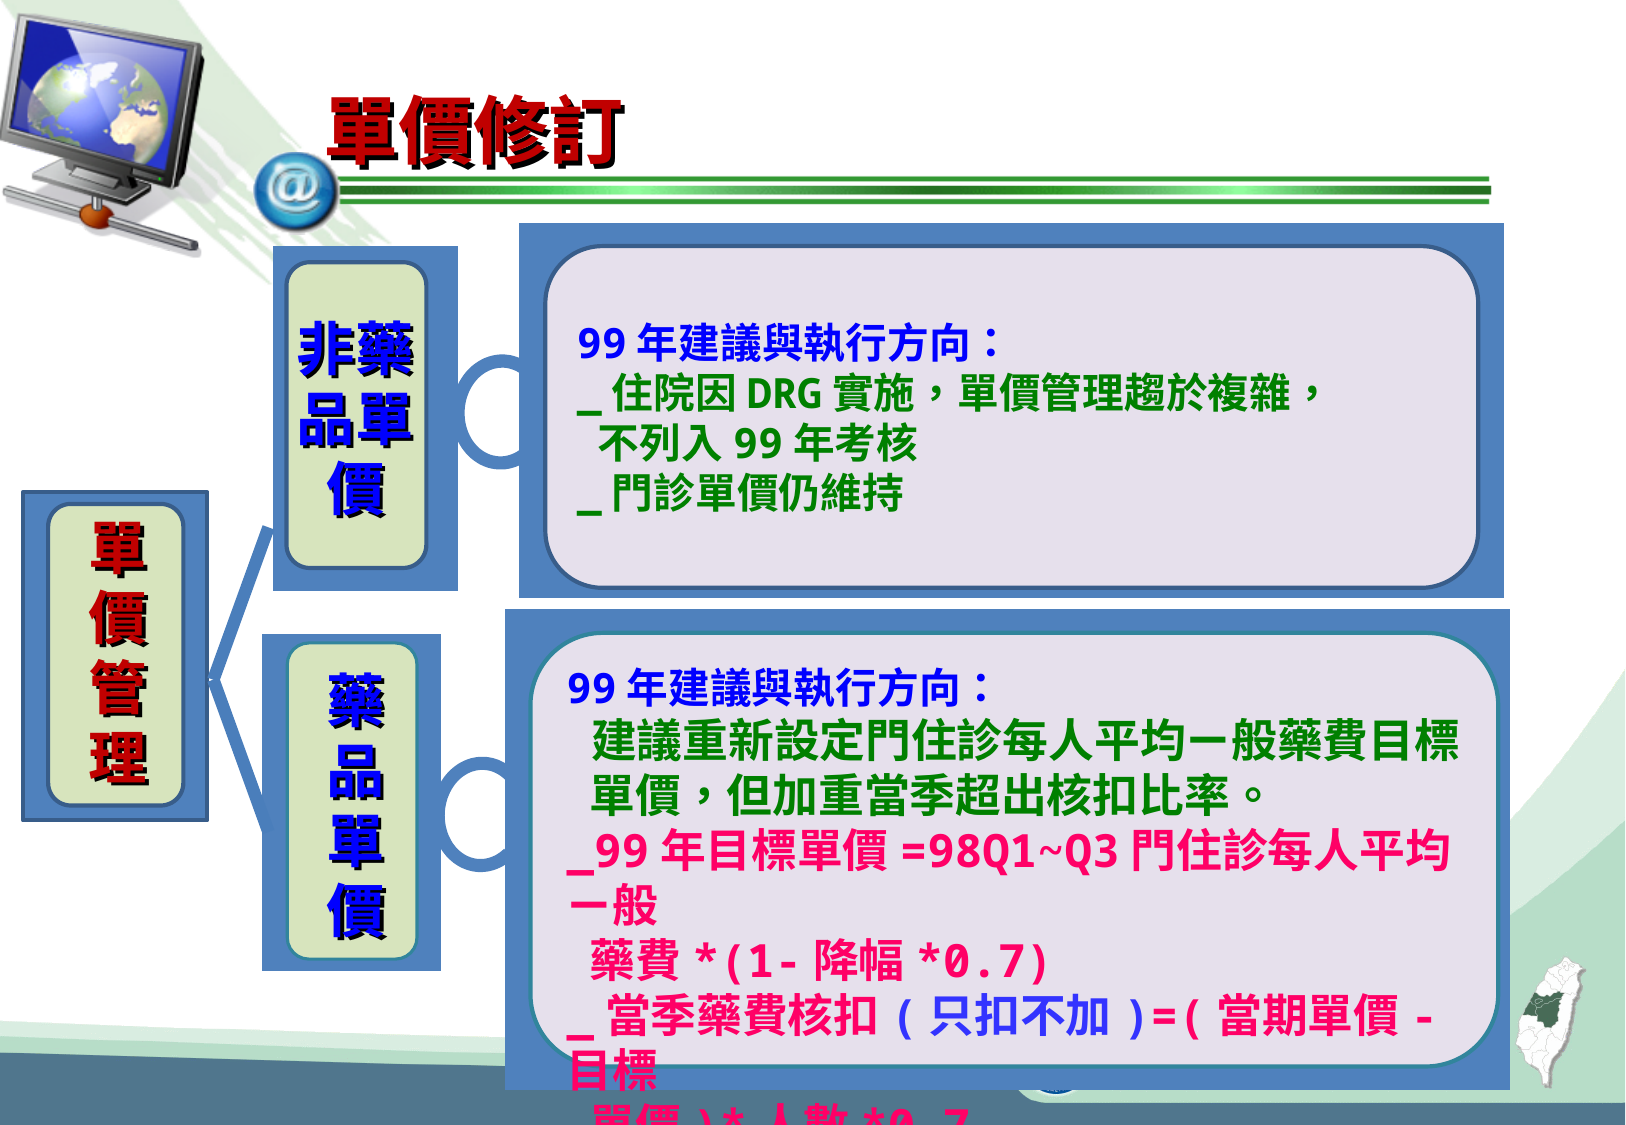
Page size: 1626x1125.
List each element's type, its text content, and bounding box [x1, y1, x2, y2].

text_box [23, 492, 207, 504]
text_box [605, 1067, 620, 1090]
text_box [273, 223, 1504, 598]
text_box [262, 609, 1510, 1090]
text_box 非藥品單價 [273, 305, 438, 530]
text_box [578, 1066, 599, 1072]
title 單價修訂 [308, 35, 1214, 223]
text_box [23, 799, 207, 820]
text_box 99年建議與執行方向： 建議重新設定門住診每人平均ㄧ般藥費目標 單價，但加重當季超出核扣比率。 _99年目標單價=98Q1~Q3門住診每人平均ㄧ般 藥費*(1-降幅*0.7) _當季藥費核扣(只扣不加)=(當期單價-目標 單價)*人數*0.7 [530, 632, 1499, 1067]
text_box [578, 1077, 599, 1082]
text_box 單 價 管 理 [16, 504, 220, 799]
text_box 藥品單價 [297, 656, 415, 951]
text_box 99年建議與執行方向： _住院因DRG實施，單價管理趨於複雜， 不列入99年考核 _門診單價仍維持 [545, 246, 1479, 588]
